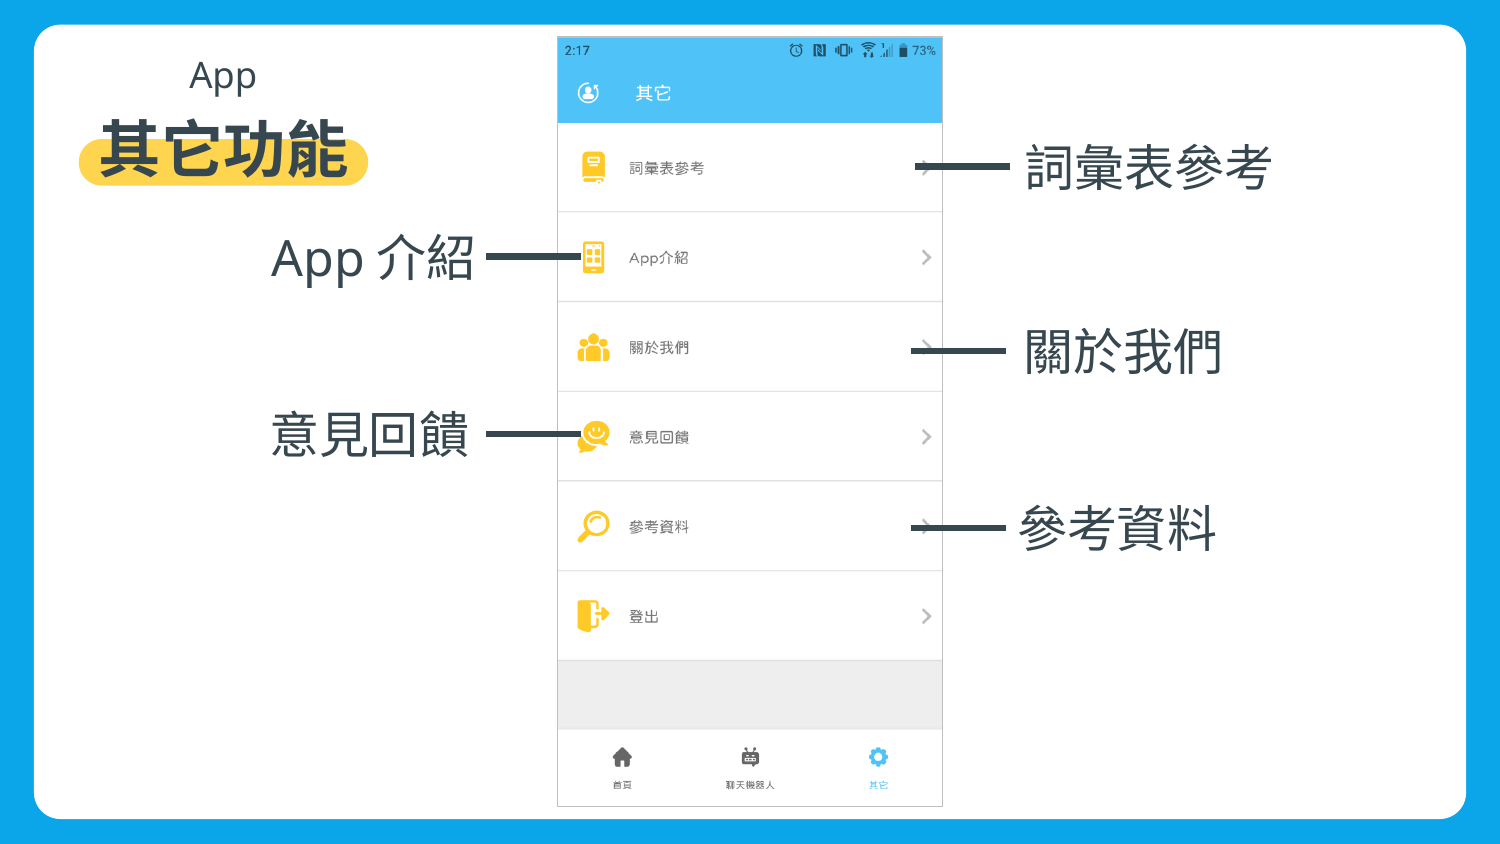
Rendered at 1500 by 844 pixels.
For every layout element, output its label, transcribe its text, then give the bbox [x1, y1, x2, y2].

list 其它功能 [64, 111, 383, 194]
list App [93, 43, 354, 103]
text_box 參考資料 [1002, 490, 1235, 567]
text_box 意見回饋 [254, 395, 487, 472]
text_box 關於我們 [1008, 313, 1242, 389]
picture [558, 38, 942, 806]
text_box 詞彙表參考 [1009, 128, 1293, 205]
text_box App介紹 [256, 218, 487, 295]
